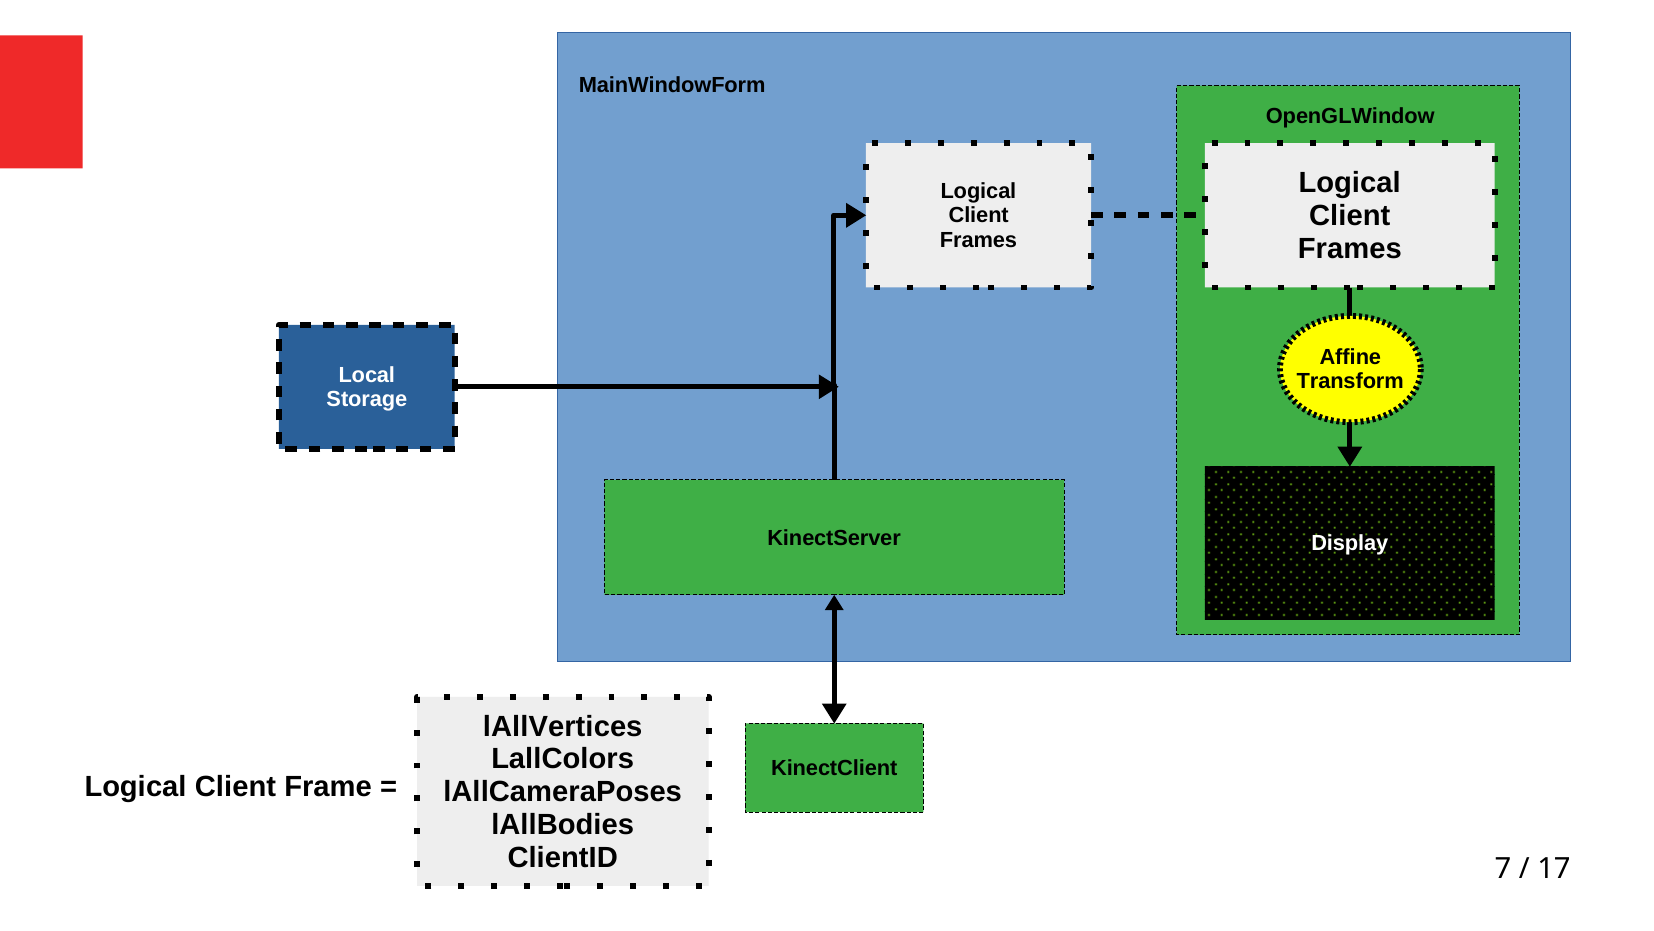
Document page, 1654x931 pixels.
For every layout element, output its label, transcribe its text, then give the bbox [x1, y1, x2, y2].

text_box Display [1204, 466, 1495, 620]
text_box [557, 32, 1571, 662]
text_box KinectClient [745, 723, 924, 813]
text_box Affine Transform [1279, 315, 1421, 423]
text_box Logical Client Frames [1204, 143, 1495, 288]
text_box Logical Client Frames [865, 143, 1092, 288]
text_box [557, 389, 833, 662]
text_box MainWindowForm [543, 72, 802, 122]
text_box lAllVertices LallColors lAllCameraPoses lAllBodies ClientID [417, 696, 709, 886]
text_box KinectServer [604, 479, 1065, 595]
text_box Logical Client Frame = [64, 769, 418, 856]
text_box OpenGLWindow [1251, 103, 1449, 128]
text_box Local Storage [278, 324, 455, 449]
